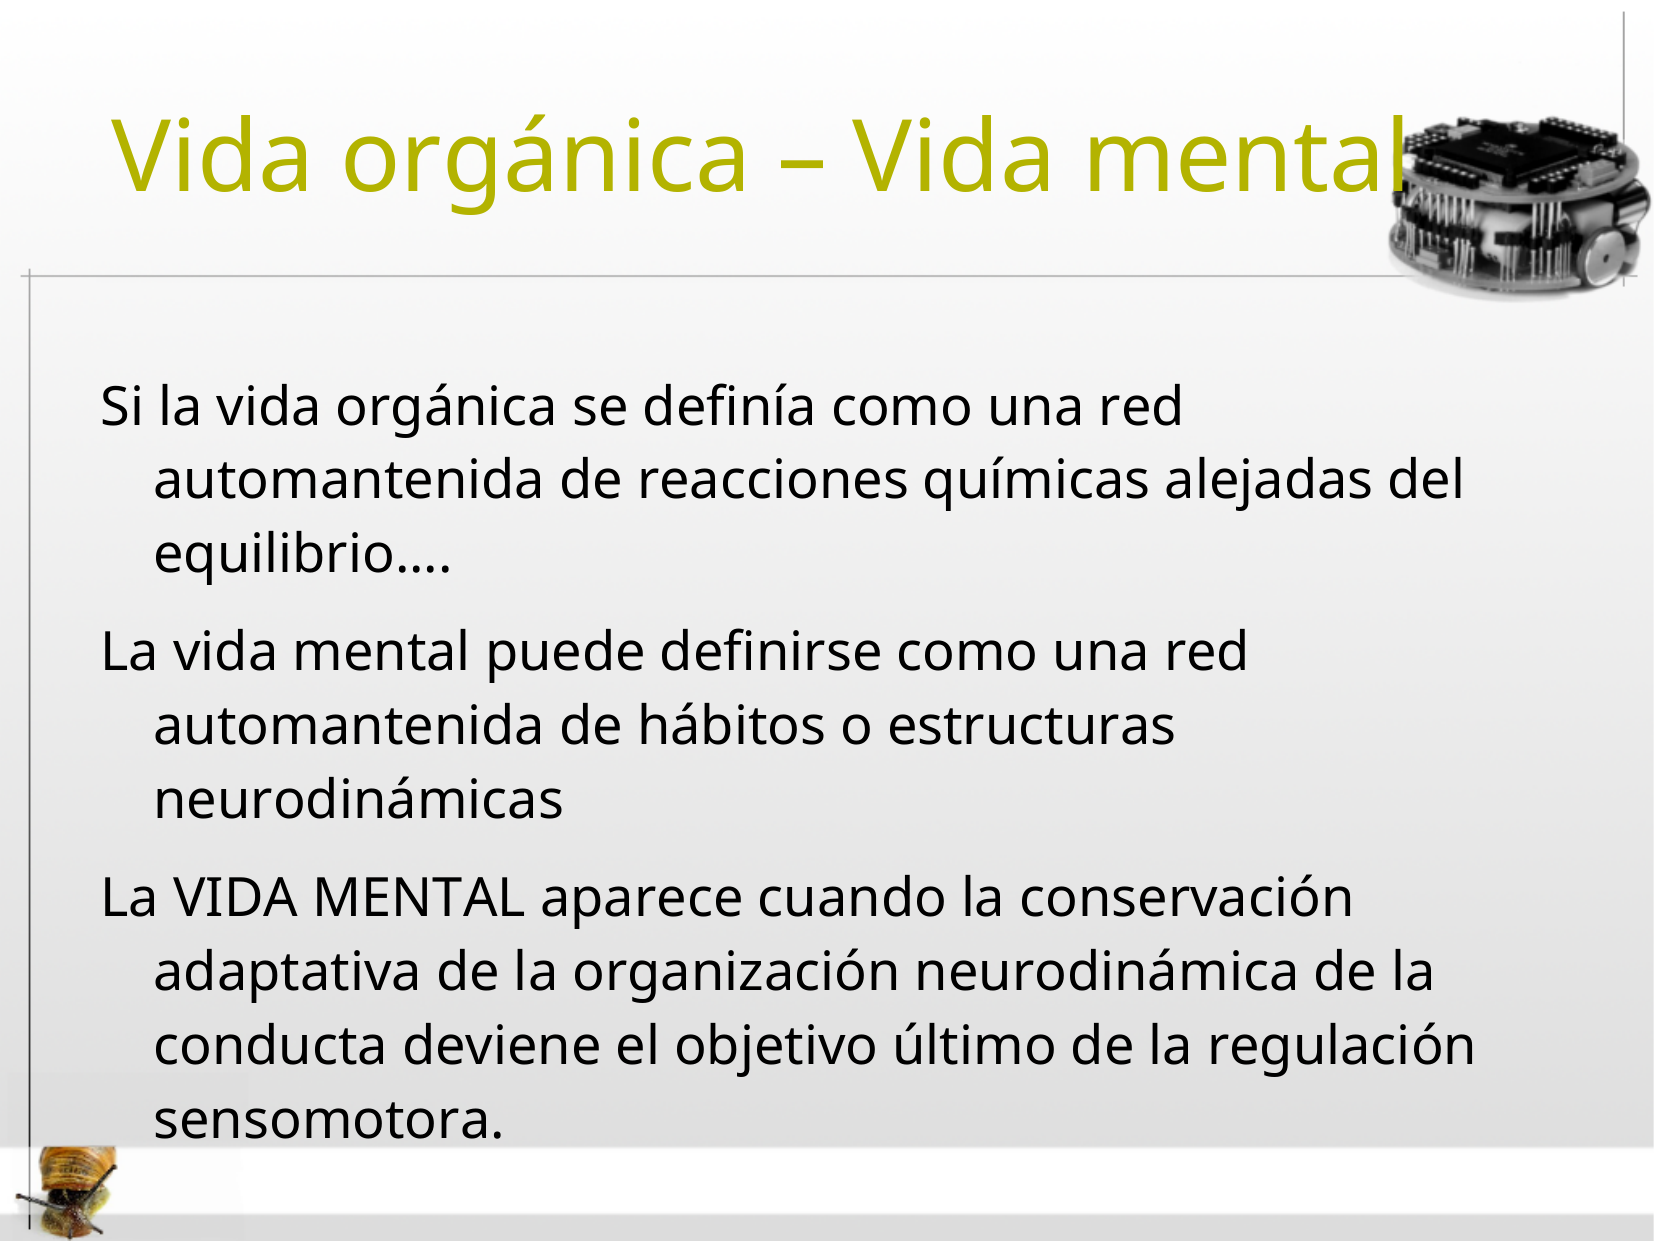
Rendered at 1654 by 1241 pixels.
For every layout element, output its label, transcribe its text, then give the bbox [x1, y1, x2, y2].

list Si la vida orgánica se definía como una red automantenida de reacciones químicas alejadas del equilibrio.... La vida mental puede definirse como una red automantenida de hábitos o estructuras neurodinámicas La VIDA MENTAL aparece cuando la conservación adaptativa de la organización neurodinámica de la conducta deviene el objetivo último de la regulación sensomotora. [82, 366, 1571, 1171]
title Vida orgánica – Vida mental [17, 56, 1506, 250]
picture [0, 0, 1654, 1241]
